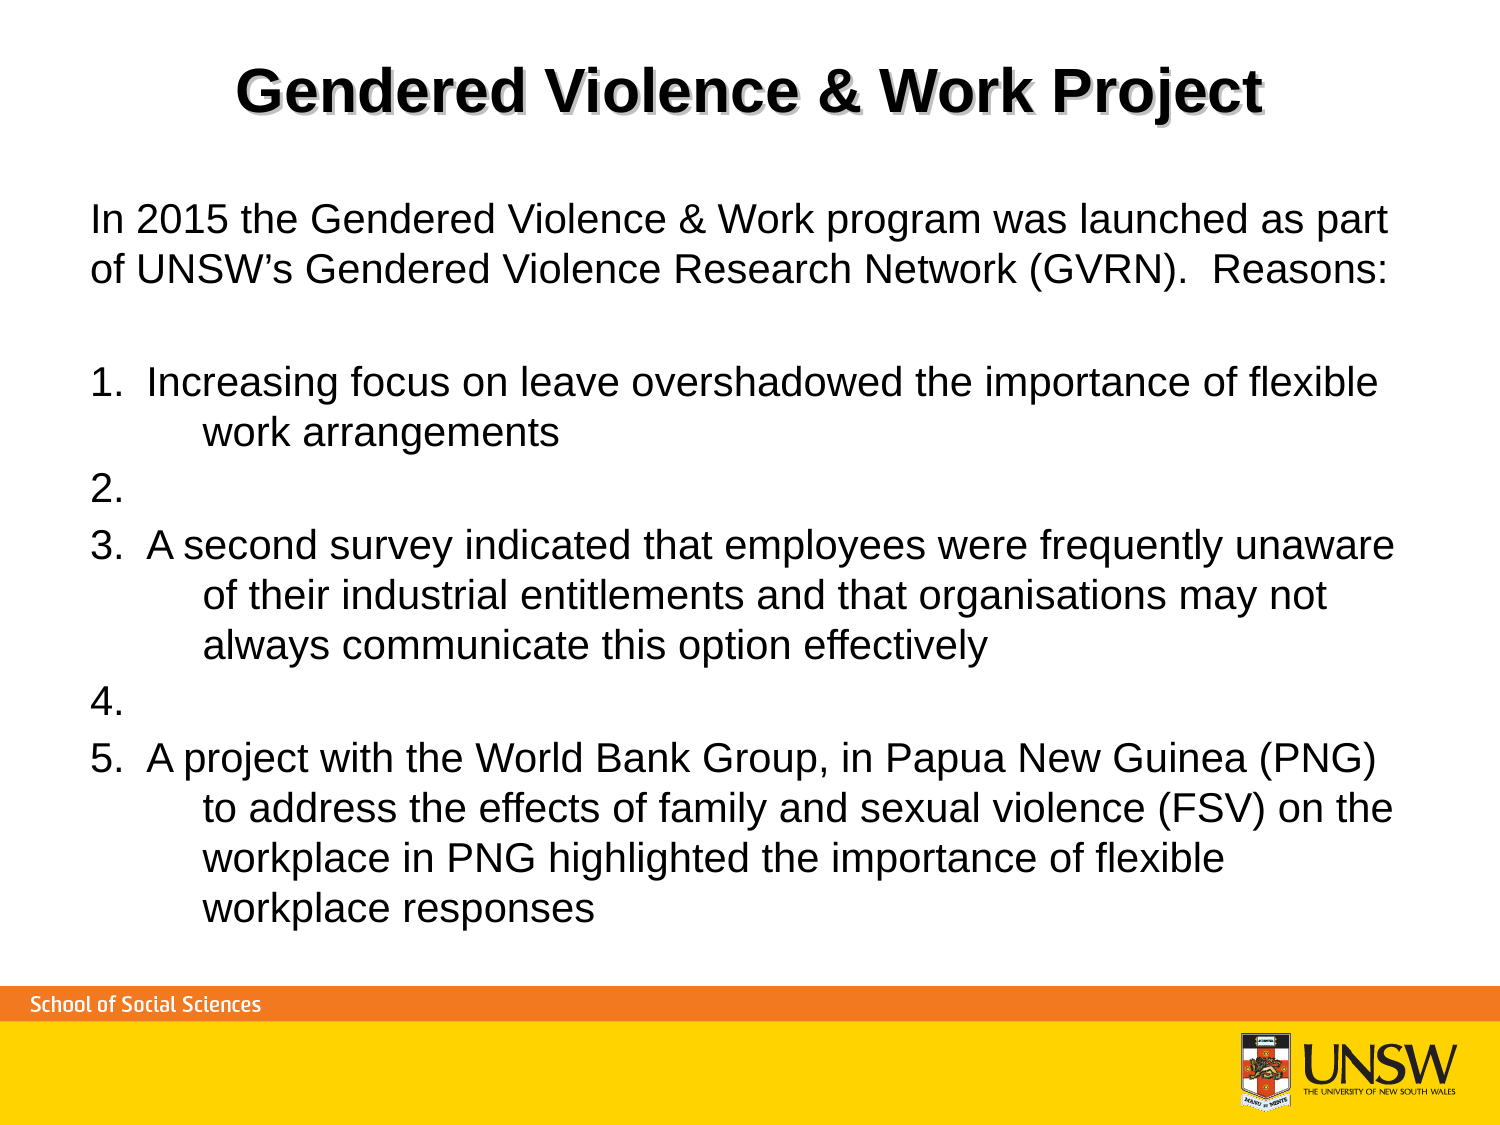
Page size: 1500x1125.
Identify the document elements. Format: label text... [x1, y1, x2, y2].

list In 2015 the Gendered Violence & Work program was launched as part of UNSW’s Gendered Violence Research Network (GVRN). Reasons: Increasing focus on leave overshadowed the importance of flexible work arrangements A second survey indicated that employees were frequently unaware of their industrial entitlements and that organisations may not always communicate this option effectively A project with the World Bank Group, in Papua New Guinea (PNG) to address the effects of family and sexual violence (FSV) on the workplace in PNG highlighted the importance of flexible workplace responses [75, 184, 1426, 953]
title Gendered Violence & Work Project [75, 42, 1426, 161]
